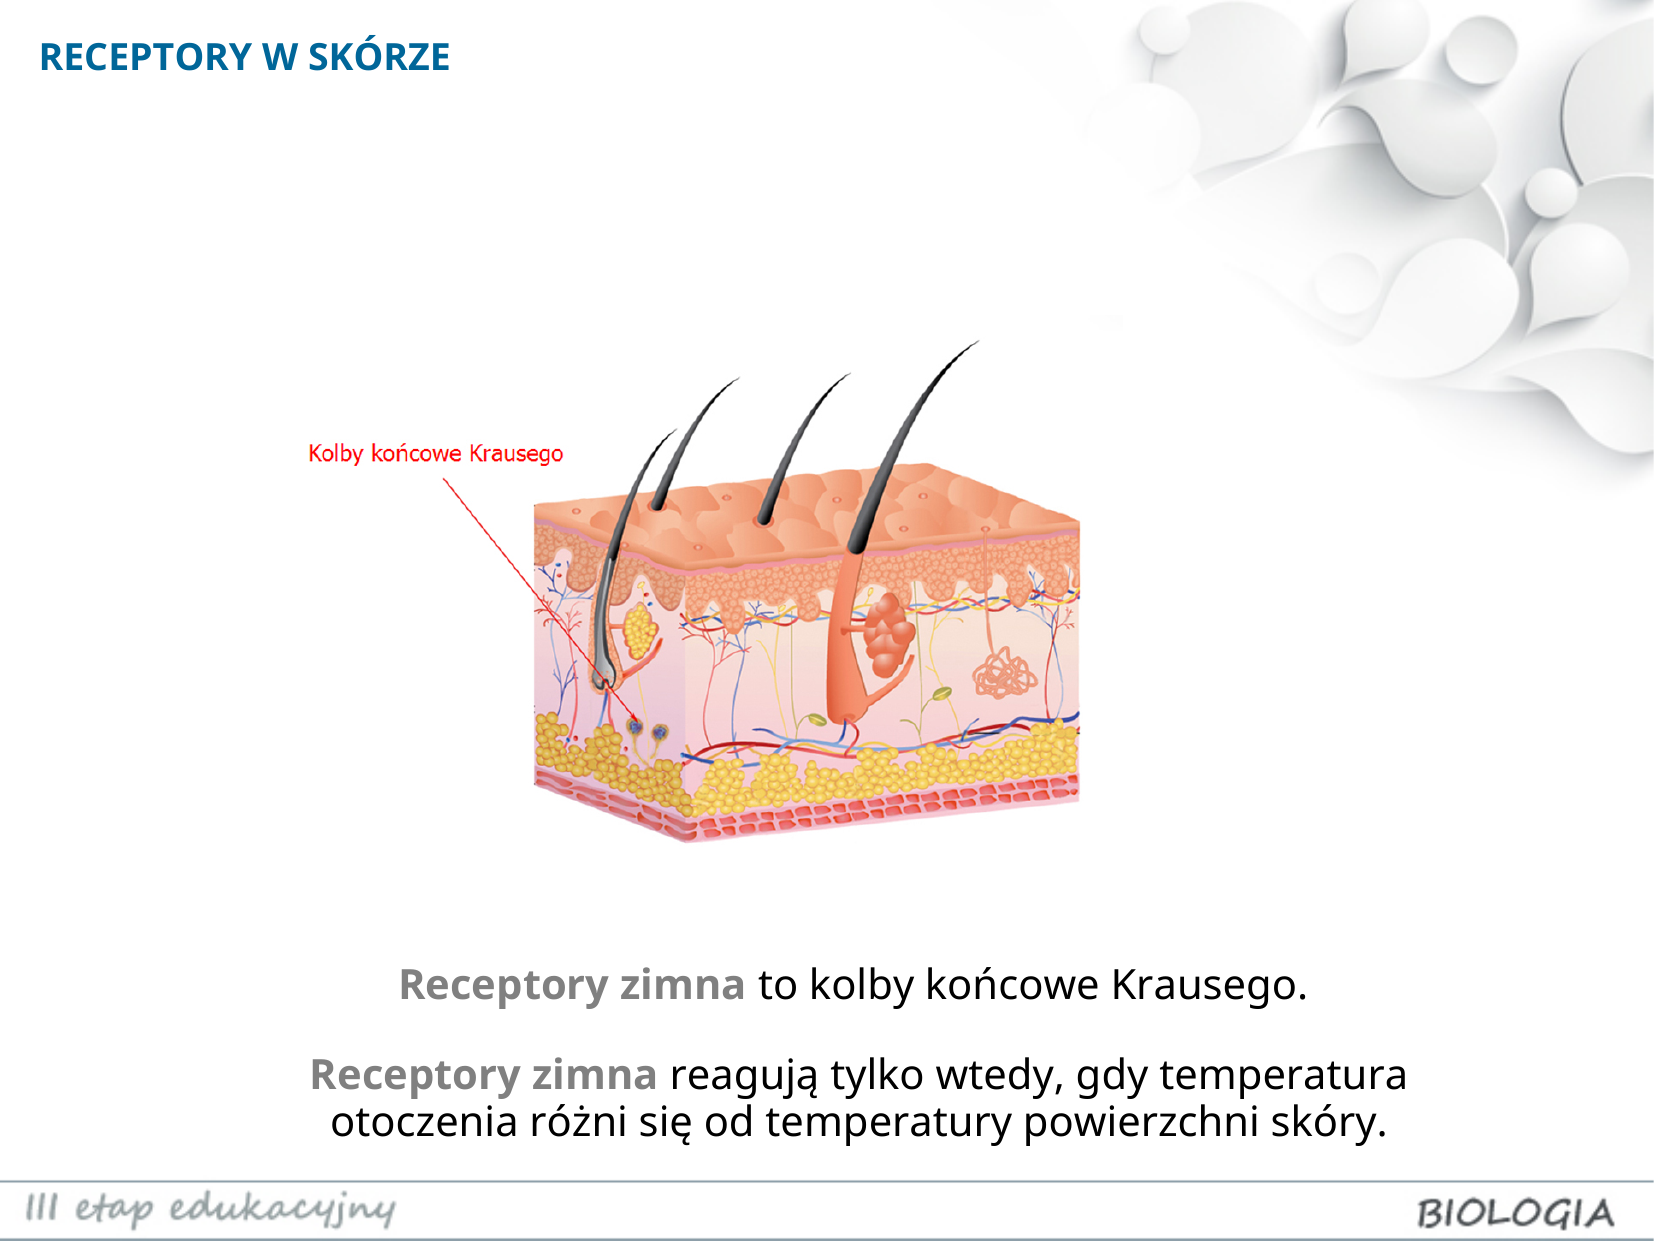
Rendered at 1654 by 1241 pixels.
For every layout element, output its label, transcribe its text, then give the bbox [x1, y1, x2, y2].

picture [0, 0, 1654, 1241]
text_box Receptory zimna reagują tylko wtedy, gdy temperatura otoczenia różni się od temperatury powierzchni skóry. [253, 1045, 1465, 1154]
text_box Receptory zimna to kolby końcowe Krausego. [188, 950, 1518, 1047]
text_box RECEPTORY W SKÓRZE [23, 29, 1276, 87]
